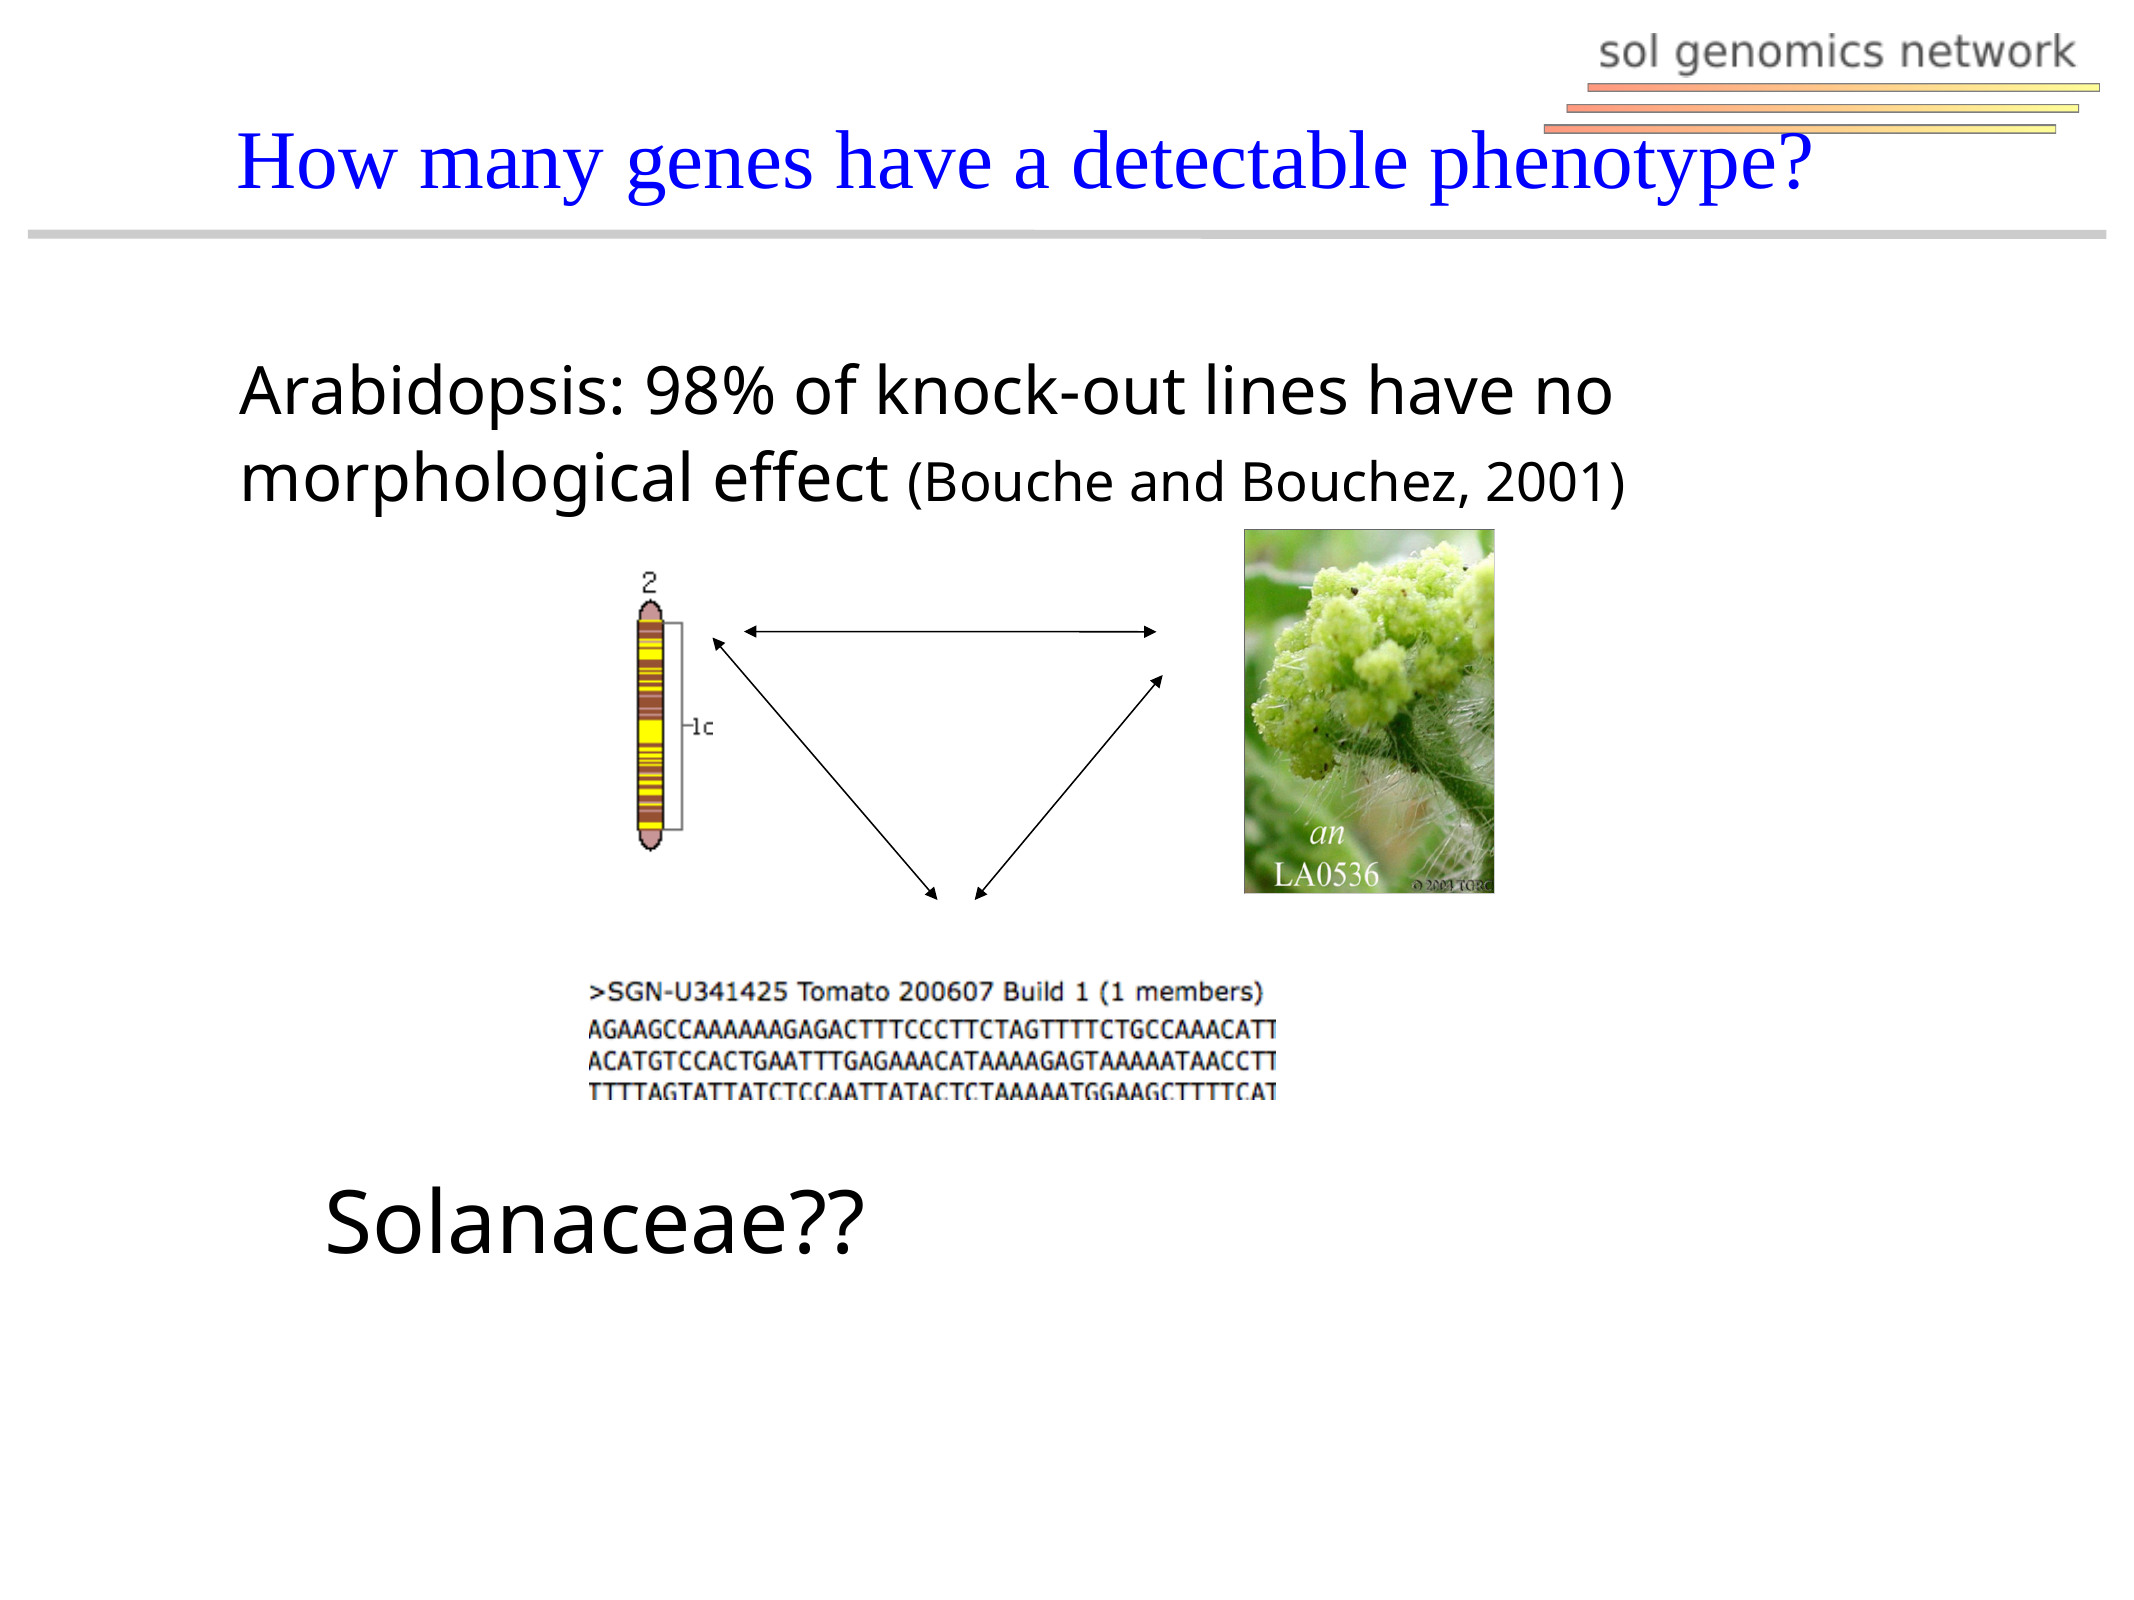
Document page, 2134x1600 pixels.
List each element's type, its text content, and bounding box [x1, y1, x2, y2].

picture [1597, 33, 2078, 78]
text_box How many genes have a detectable phenotype? [51, 110, 1951, 203]
picture [589, 974, 1276, 1101]
text_box [1566, 104, 2080, 113]
picture [1237, 524, 1501, 901]
text_box Arabidopsis: 98% of knock-out lines have no morphological effect (Bouche and Bouchez, 2001) [225, 337, 1726, 503]
text_box Solanaceae?? [309, 1154, 1060, 1270]
picture [585, 562, 713, 873]
text_box [1587, 83, 2101, 92]
text_box [1951, 124, 2057, 134]
